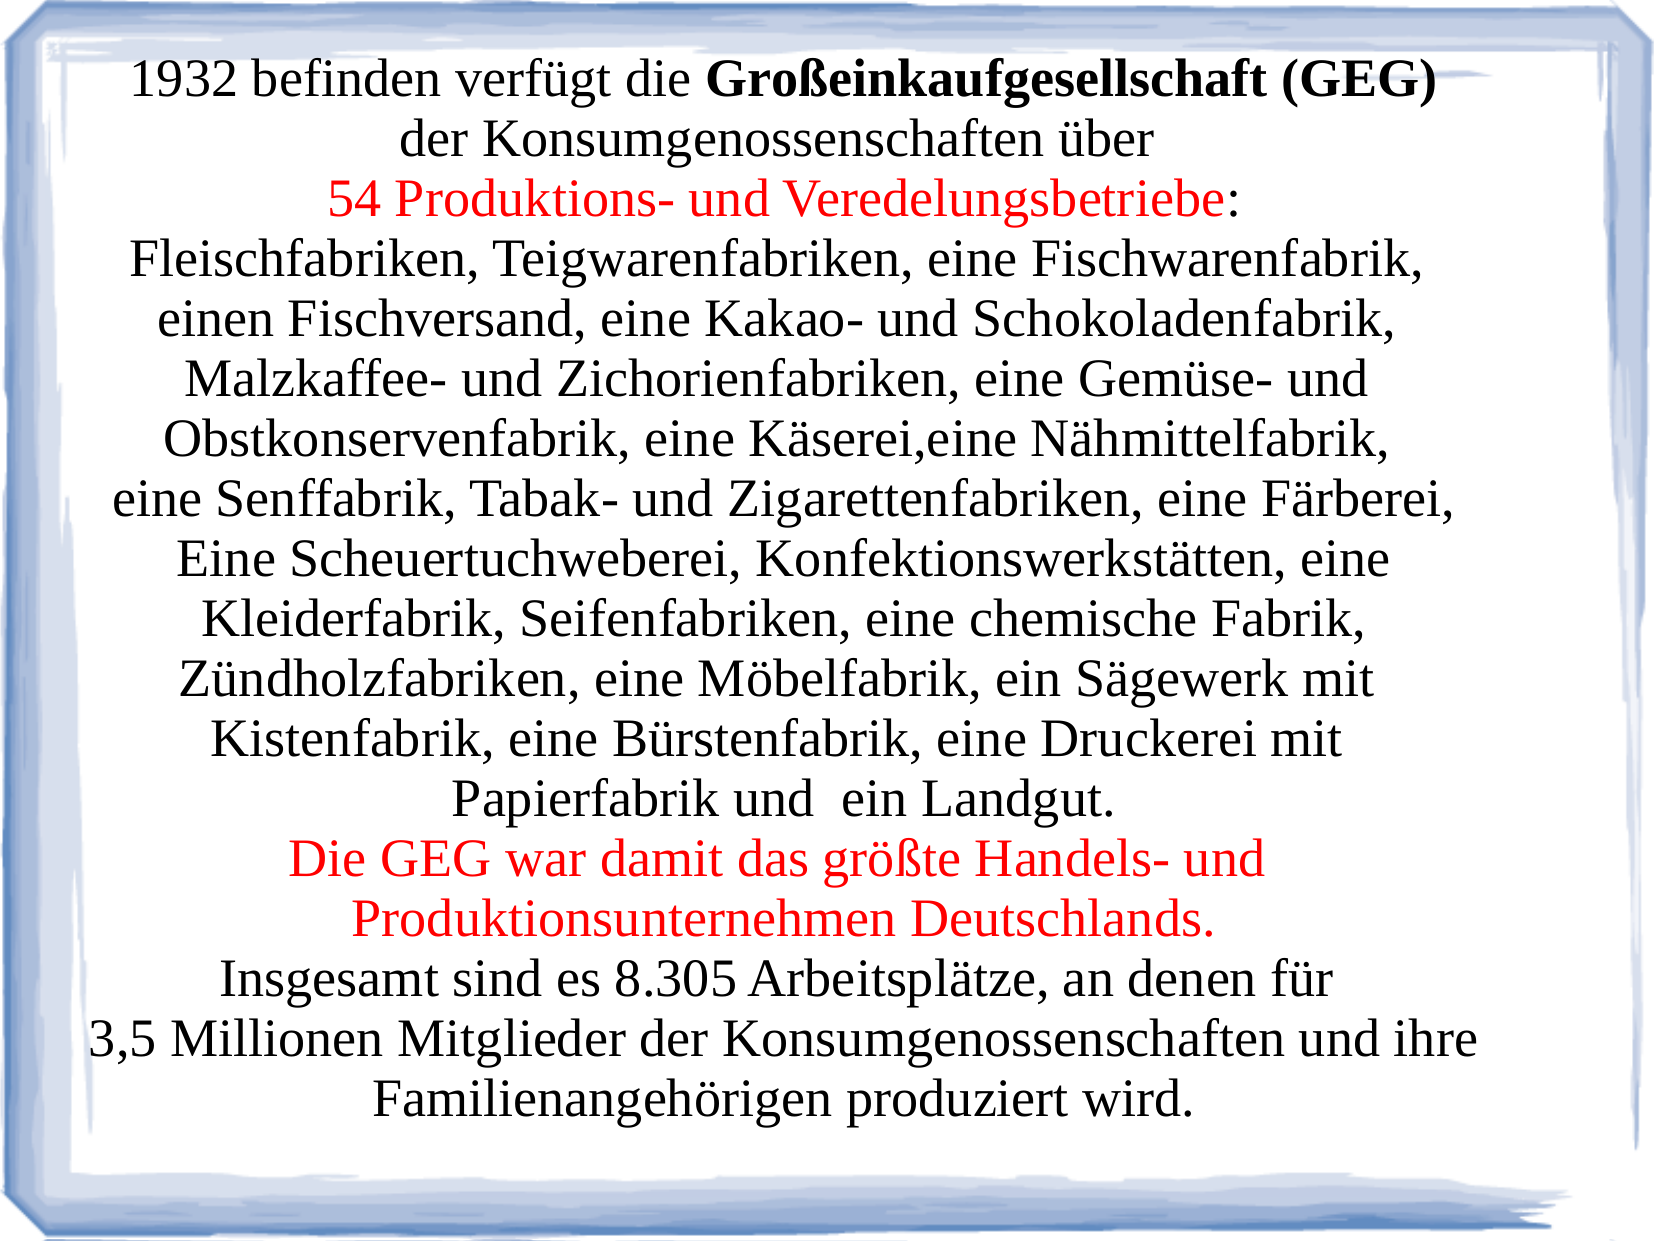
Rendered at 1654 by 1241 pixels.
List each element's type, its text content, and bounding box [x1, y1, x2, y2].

picture [0, 0, 1654, 1241]
text_box 1932 befinden verfügt die Großeinkaufgesellschaft (GEG) der Konsumgenossenschaften über 54 Produktions- und Veredelungsbetriebe: Fleischfabriken, Teigwarenfabriken, eine Fischwarenfabrik, einen Fischversand, eine Kakao- und Schokoladenfabrik, Malzkaffee- und Zichorienfabriken, eine Gemüse- und Obstkonservenfabrik, eine Käserei,eine Nähmittelfabrik, eine Senffabrik, Tabak- und Zigarettenfabriken, eine Färberei, Eine Scheuertuchweberei, Konfektionswerkstätten, eine Kleiderfabrik, Seifenfabriken, eine chemische Fabrik, Zündholzfabriken, eine Möbelfabrik, ein Sägewerk mit Kistenfabrik, eine Bürstenfabrik, eine Druckerei mit Papierfabrik und ein Landgut. Die GEG war damit das größte Handels- und Produktionsunternehmen Deutschlands. Insgesamt sind es 8.305 Arbeitsplätze, an denen für 3,5 Millionen Mitglieder der Konsumgenossenschaften und ihre Familienangehörigen produziert wird. [74, 41, 1595, 1137]
